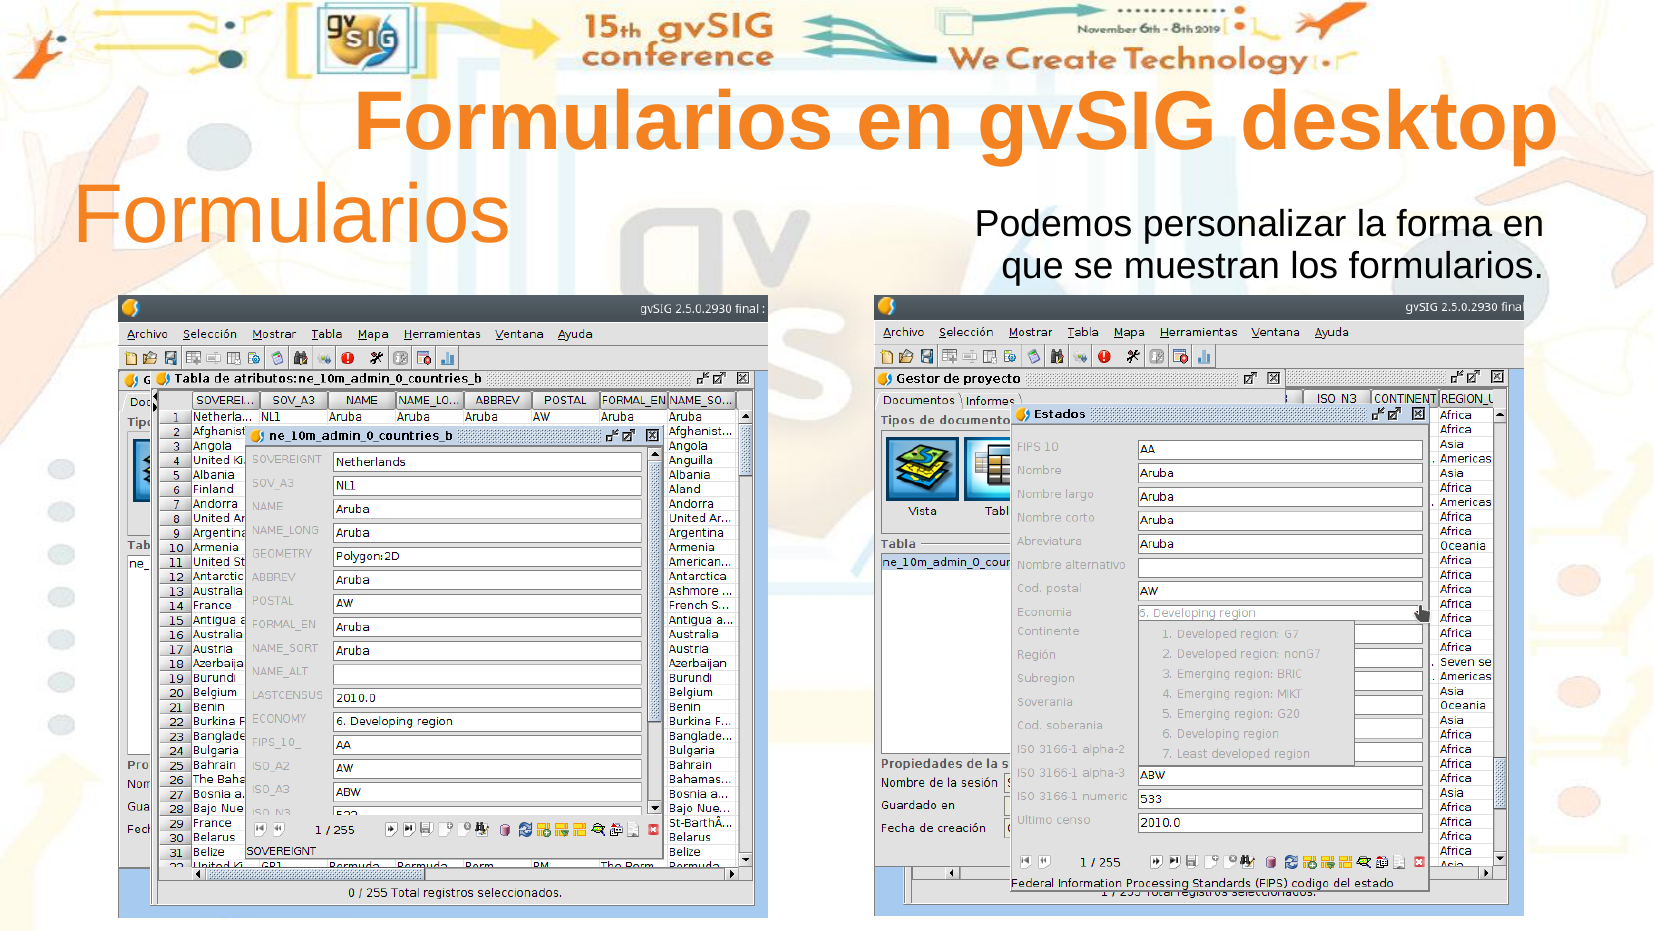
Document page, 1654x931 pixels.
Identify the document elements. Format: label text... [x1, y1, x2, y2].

picture [0, 0, 1654, 931]
text_box Podemos personalizar la forma en que se muestran los formularios. [838, 194, 1560, 294]
title Formularios [72, 167, 1561, 261]
title Formularios en gvSIG desktop [72, 73, 1561, 167]
